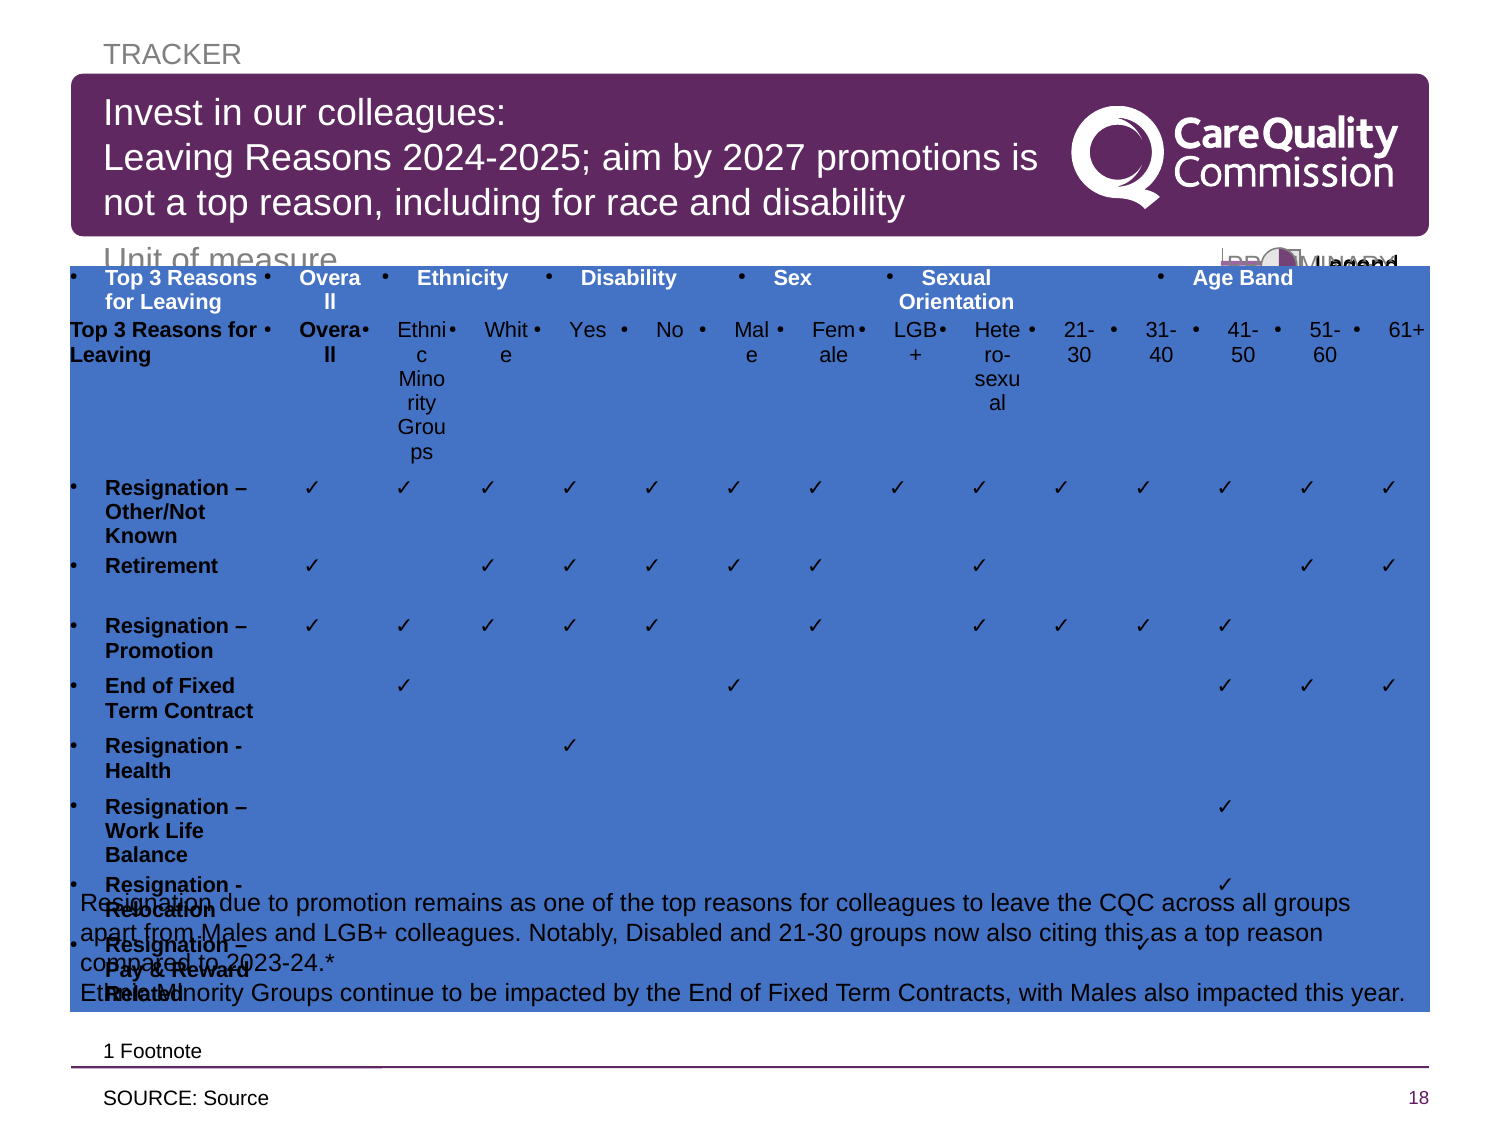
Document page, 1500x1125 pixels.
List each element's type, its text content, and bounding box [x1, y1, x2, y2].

table_cell [447, 674, 529, 734]
table_header Disability [529, 266, 693, 318]
table_cell [264, 674, 361, 734]
table_cell [1103, 674, 1185, 734]
table_cell ✓ [264, 475, 361, 554]
table_cell ✓ [693, 674, 775, 734]
table_cell ✓ [693, 475, 775, 554]
table_cell [361, 873, 447, 879]
table_cell ✓ [775, 475, 857, 554]
table_cell ✓ [939, 614, 1021, 674]
table_cell [1103, 873, 1185, 879]
table_cell ✓ [775, 614, 857, 674]
table_cell ✓ [529, 475, 611, 554]
table_cell [1021, 873, 1103, 879]
table_cell [1348, 614, 1430, 674]
table_cell ✓ [1266, 674, 1348, 734]
table_cell [857, 873, 939, 879]
table_cell ✓ [611, 614, 693, 674]
table_cell [529, 794, 611, 873]
table_cell [693, 873, 775, 879]
table_cell ✓ [1348, 554, 1430, 614]
table_cell [1185, 554, 1266, 614]
table_cell ✓ [1185, 614, 1266, 674]
title Invest in our colleagues: Leaving Reasons 2024-2025; aim by 2027 promotions is not a top reason, including for race and disability [103, 86, 1044, 224]
table_cell [264, 734, 361, 794]
table_cell ✓ [1103, 475, 1185, 554]
table_cell ✓ [529, 554, 611, 614]
table_cell ✓ [1266, 475, 1348, 554]
table_cell [1348, 794, 1430, 873]
table_cell ✓ [775, 554, 857, 614]
table_cell [1185, 734, 1266, 794]
table_cell [857, 554, 939, 614]
table_header Ethnicity [361, 266, 529, 318]
table_header Sexual Orientation [857, 266, 1021, 318]
table_cell ✓ [1185, 674, 1266, 734]
table_cell White [447, 318, 529, 475]
table_cell ✓ [693, 554, 775, 614]
table_cell [857, 734, 939, 794]
table_cell Top 3 Reasons for Leaving [70, 318, 264, 475]
table_cell ✓ [264, 614, 361, 674]
table_cell [361, 794, 447, 873]
table_cell [939, 794, 1021, 873]
table_cell [611, 674, 693, 734]
table_cell [529, 873, 611, 879]
table_cell [1103, 794, 1185, 873]
table_cell [1103, 734, 1185, 794]
table_cell [775, 674, 857, 734]
table_cell ✓ [529, 734, 611, 794]
table_cell [447, 873, 529, 879]
table_cell [1348, 873, 1430, 879]
table_cell [939, 674, 1021, 734]
table_cell [775, 734, 857, 794]
table_cell [529, 674, 611, 734]
table_cell ✓ [939, 554, 1021, 614]
table_cell 41-50 [1185, 318, 1266, 475]
table_cell [1266, 614, 1348, 674]
table_cell [939, 734, 1021, 794]
table_cell [1266, 873, 1348, 879]
table_cell ✓ [939, 475, 1021, 554]
table_cell ✓ [1185, 794, 1266, 873]
table_cell [447, 794, 529, 873]
table_cell Retirement [70, 554, 264, 614]
table_cell ✓ [264, 554, 361, 614]
table_cell [1021, 554, 1103, 614]
table_cell [447, 734, 529, 794]
table_cell Ethnic Minority Groups [361, 318, 447, 475]
table_cell ✓ [1348, 674, 1430, 734]
table_cell ✓ [1185, 475, 1266, 554]
table_cell 21-30 [1021, 318, 1103, 475]
table_cell [361, 554, 447, 614]
table_cell Resignation – Promotion [70, 614, 264, 674]
table_cell Resignation – Work Life Balance [70, 794, 264, 873]
table_cell [857, 794, 939, 873]
table_cell ✓ [1103, 614, 1185, 674]
table_cell ✓ [361, 674, 447, 734]
table_header Top 3 Reasons for Leaving [70, 266, 264, 318]
table_cell 31-40 [1103, 318, 1185, 475]
table_cell ✓ [611, 554, 693, 614]
table_cell [693, 614, 775, 674]
table_header Age Band [1021, 266, 1430, 318]
table_cell [1266, 794, 1348, 873]
table_cell ✓ [361, 614, 447, 674]
table_cell [1021, 794, 1103, 873]
table_cell [693, 794, 775, 873]
table_cell 61+ [1348, 318, 1430, 475]
table_cell [611, 734, 693, 794]
table_cell ✓ [611, 475, 693, 554]
table_cell ✓ [857, 475, 939, 554]
table_cell 51-60 [1266, 318, 1348, 475]
table_cell [611, 873, 693, 879]
table_cell LGB+ [857, 318, 939, 475]
text_box Resignation due to promotion remains as one of the top reasons for colleagues to leave the CQC across all groups apart from Males and LGB+ colleagues. Notably, Disabled and 21-30 groups now also citing this as a top reason compared to 2023-24.* Ethnic Minority Groups continue to be impacted by the End of Fixed Term Contracts, with Males also impacted this year. [64, 879, 1431, 1016]
table_cell [1021, 734, 1103, 794]
table_cell End of Fixed Term Contract [70, 674, 264, 734]
table_cell ✓ [1348, 475, 1430, 554]
table_cell [1021, 674, 1103, 734]
table_cell ✓ [447, 554, 529, 614]
table_cell ✓ [447, 475, 529, 554]
table_cell ✓ [529, 614, 611, 674]
table_cell Yes [529, 318, 611, 475]
table_cell No [611, 318, 693, 475]
table_cell [857, 674, 939, 734]
table_cell ✓ [1021, 614, 1103, 674]
table_header Sex [693, 266, 857, 318]
table_cell [857, 614, 939, 674]
table_cell [775, 873, 857, 879]
table_header Overall [264, 266, 361, 318]
table_cell [1103, 554, 1185, 614]
table_cell Male [693, 318, 775, 475]
table_cell ✓ [1021, 475, 1103, 554]
table_cell [611, 794, 693, 873]
table_cell Resignation – Other/Not Known [70, 475, 264, 554]
table_cell Resignation - Health [70, 734, 264, 794]
table_cell [1266, 734, 1348, 794]
table_cell [361, 734, 447, 794]
table_cell Female [775, 318, 857, 475]
table_cell Overall [264, 318, 361, 475]
table_cell [264, 794, 361, 873]
table_cell [939, 873, 1021, 879]
table_cell ✓ [1185, 873, 1266, 879]
table_cell [264, 873, 361, 879]
table_cell ✓ [1266, 554, 1348, 614]
table_cell [693, 734, 775, 794]
table_cell ✓ [361, 475, 447, 554]
table_cell Hetero-sexual [939, 318, 1021, 475]
table_cell Resignation - Relocation [70, 873, 264, 879]
table_cell [775, 794, 857, 873]
table_cell ✓ [447, 614, 529, 674]
table_cell [1348, 734, 1430, 794]
